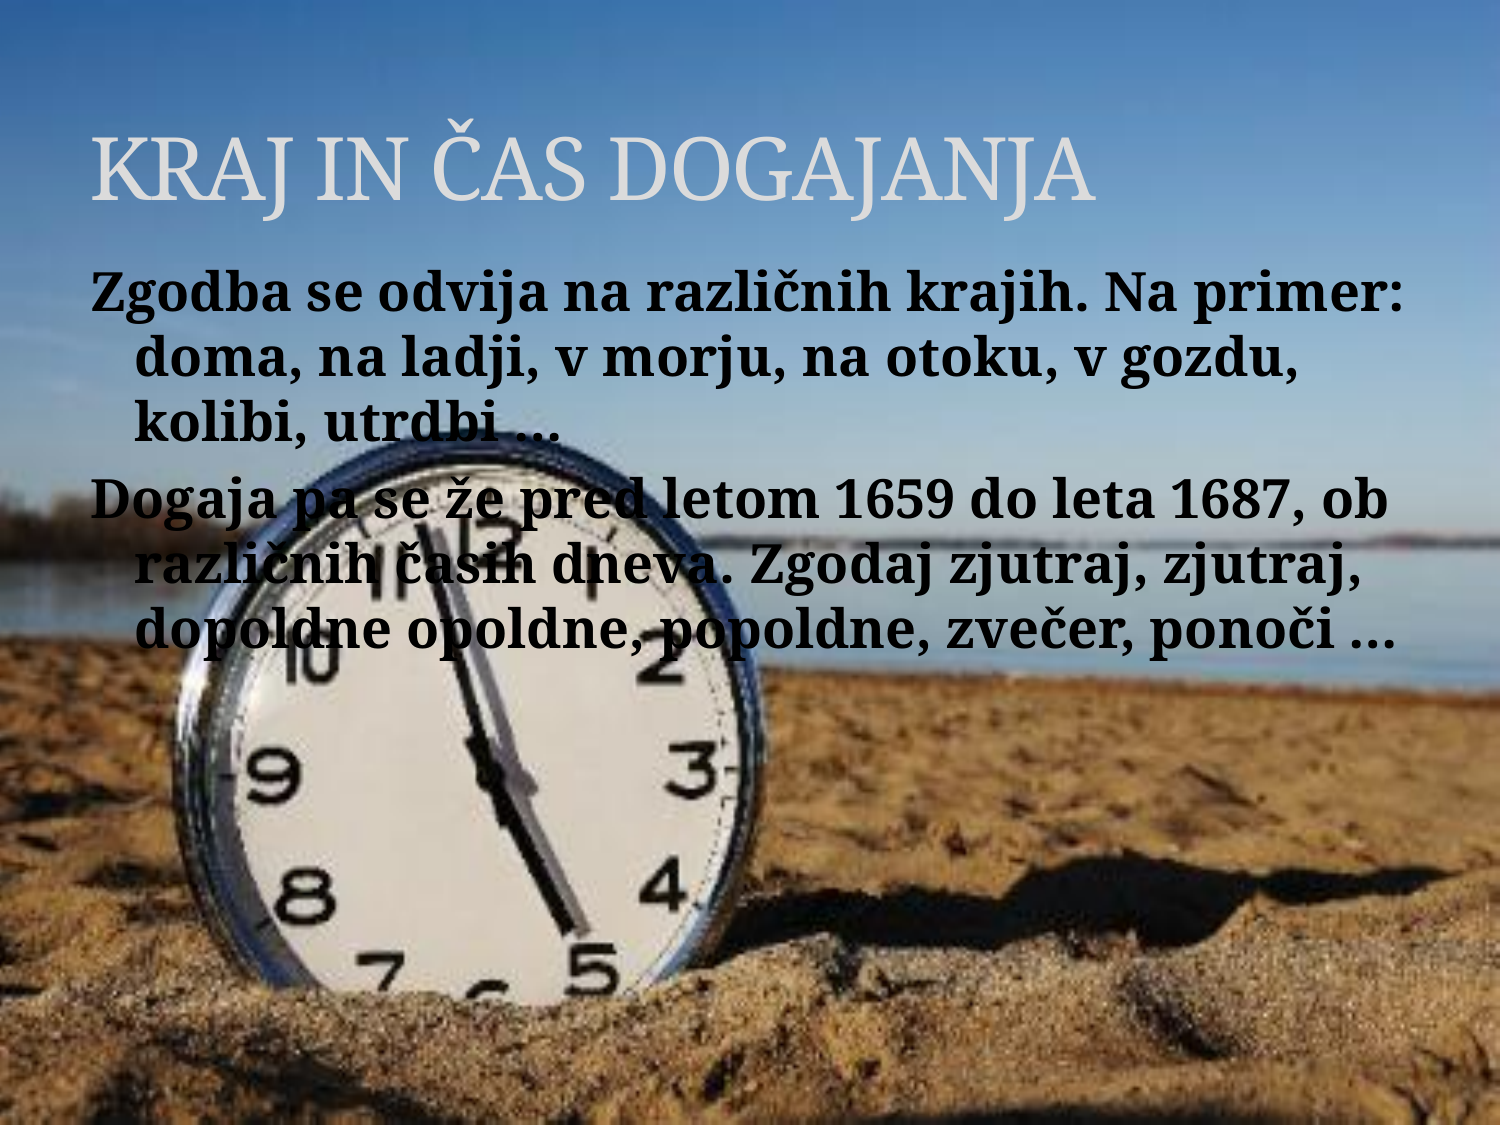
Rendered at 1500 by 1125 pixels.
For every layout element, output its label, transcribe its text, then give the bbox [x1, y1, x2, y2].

list Zgodba se odvija na različnih krajih. Na primer: doma, na ladji, v morju, na otoku, v gozdu, kolibi, utrdbi … Dogaja pa se že pred letom 1659 do leta 1687, ob različnih časih dneva. Zgodaj zjutraj, zjutraj, dopoldne opoldne, popoldne, zvečer, ponoči … [75, 249, 1425, 1000]
picture [0, 0, 1500, 1125]
title KRAJ IN ČAS DOGAJANJA [75, 24, 1425, 225]
